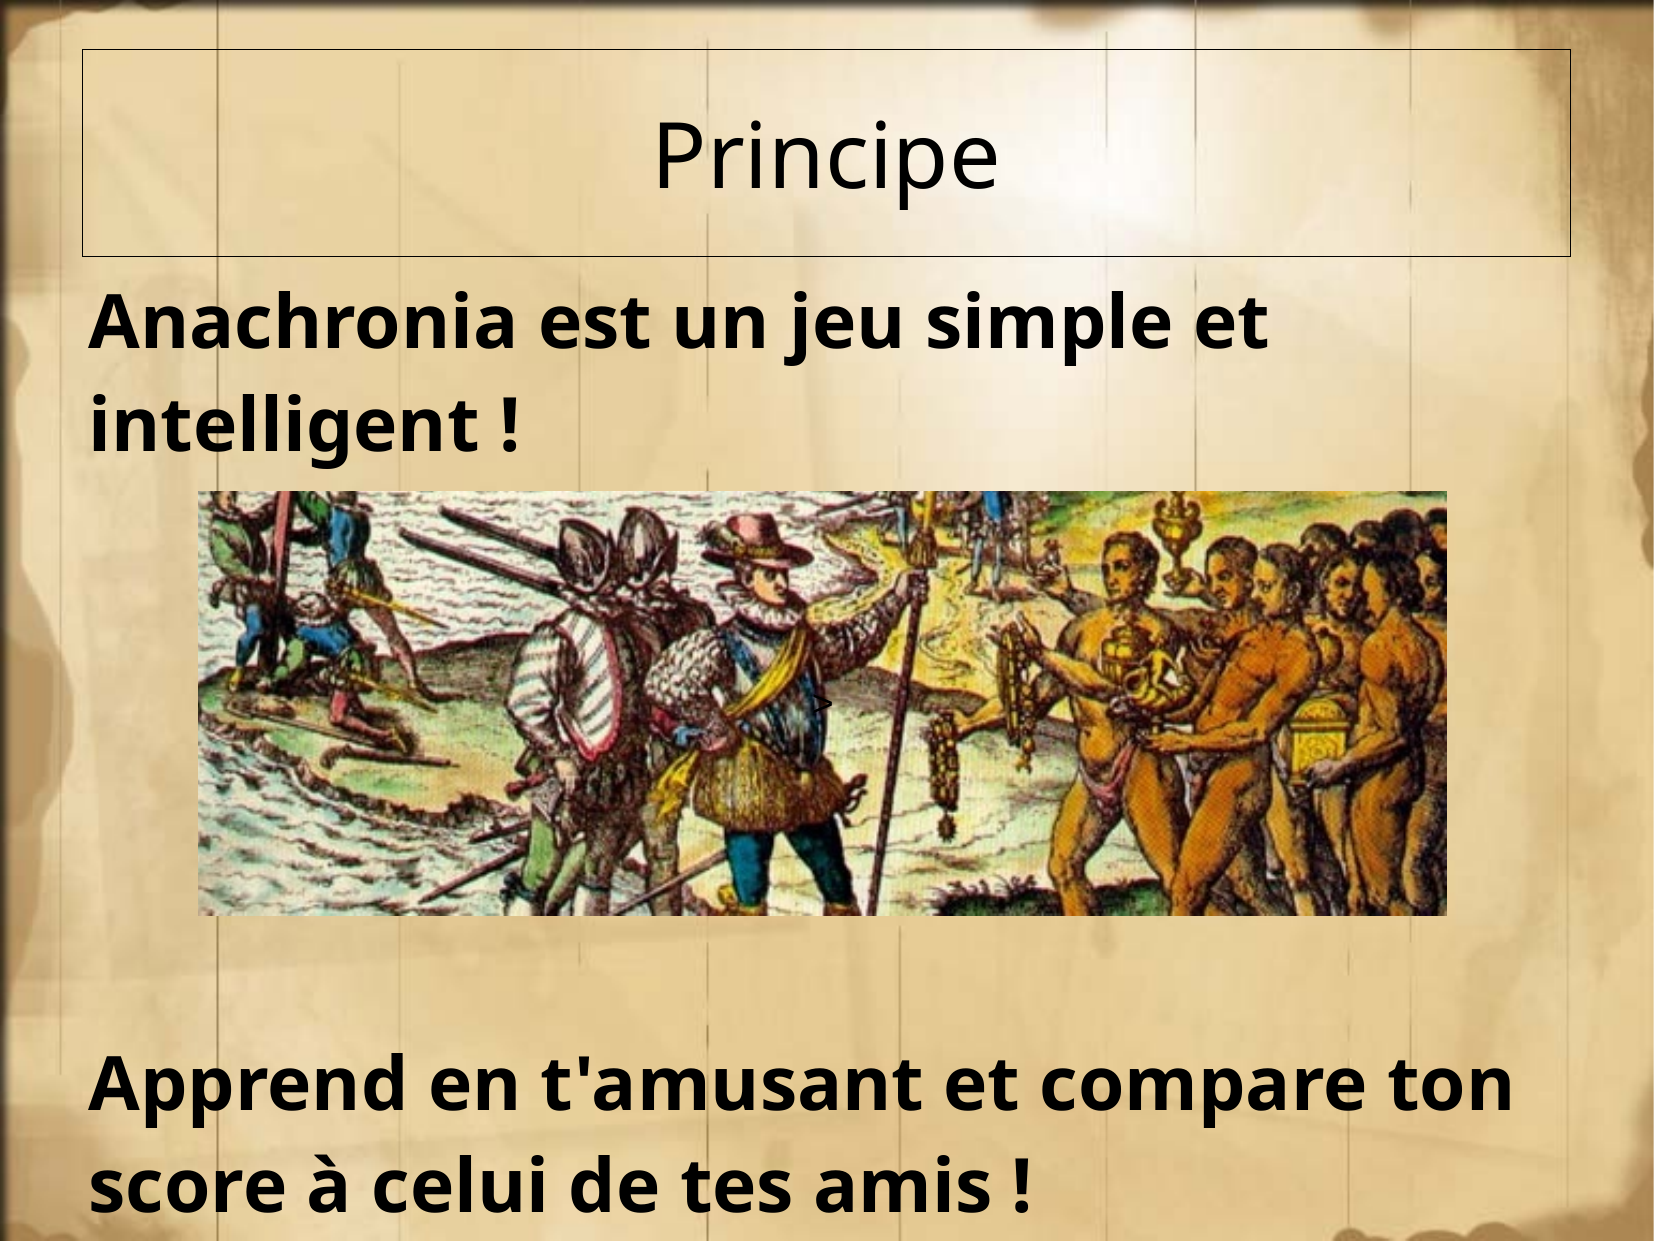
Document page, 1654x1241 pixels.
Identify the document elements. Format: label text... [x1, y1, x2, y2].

picture [0, 0, 1654, 1241]
title Principe [82, 49, 1571, 257]
picture [198, 491, 1447, 916]
list Anachronia est un jeu simple et intelligent ! Apprend en t'amusant et compare ton score à celui de tes amis ! [88, 268, 1577, 1241]
